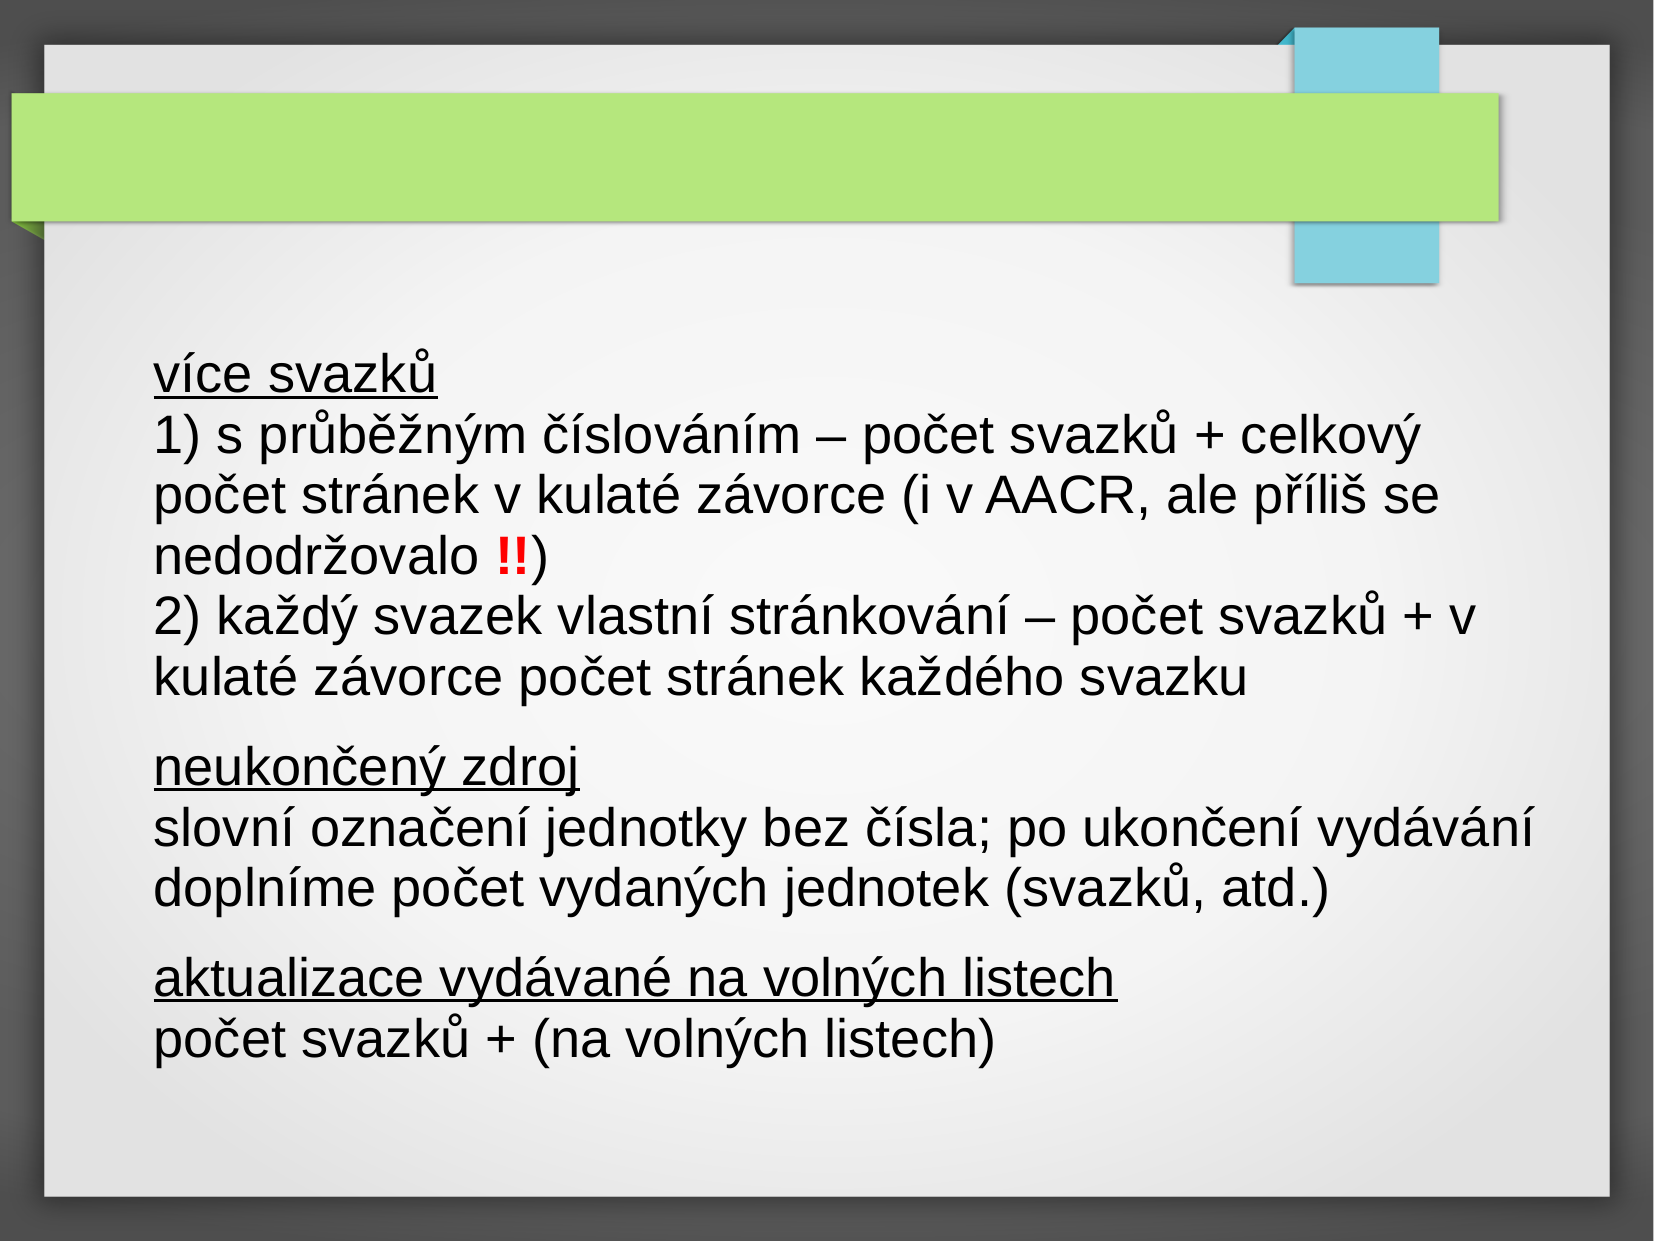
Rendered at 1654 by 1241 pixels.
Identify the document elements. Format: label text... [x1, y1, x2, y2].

picture [0, 0, 1654, 1241]
list více svazků 1) s průběžným číslováním – počet svazků + celkový počet stránek v kulaté závorce (i v AACR, ale příliš se nedodržovalo !!) 2) každý svazek vlastní stránkování – počet svazků + v kulaté závorce počet stránek každého svazku neukončený zdroj slovní označení jednotky bez čísla; po ukončení vydávání doplníme počet vydaných jednotek (svazků, atd.) aktualizace vydávané na volných listech počet svazků + (na volných listech) [82, 343, 1538, 1063]
